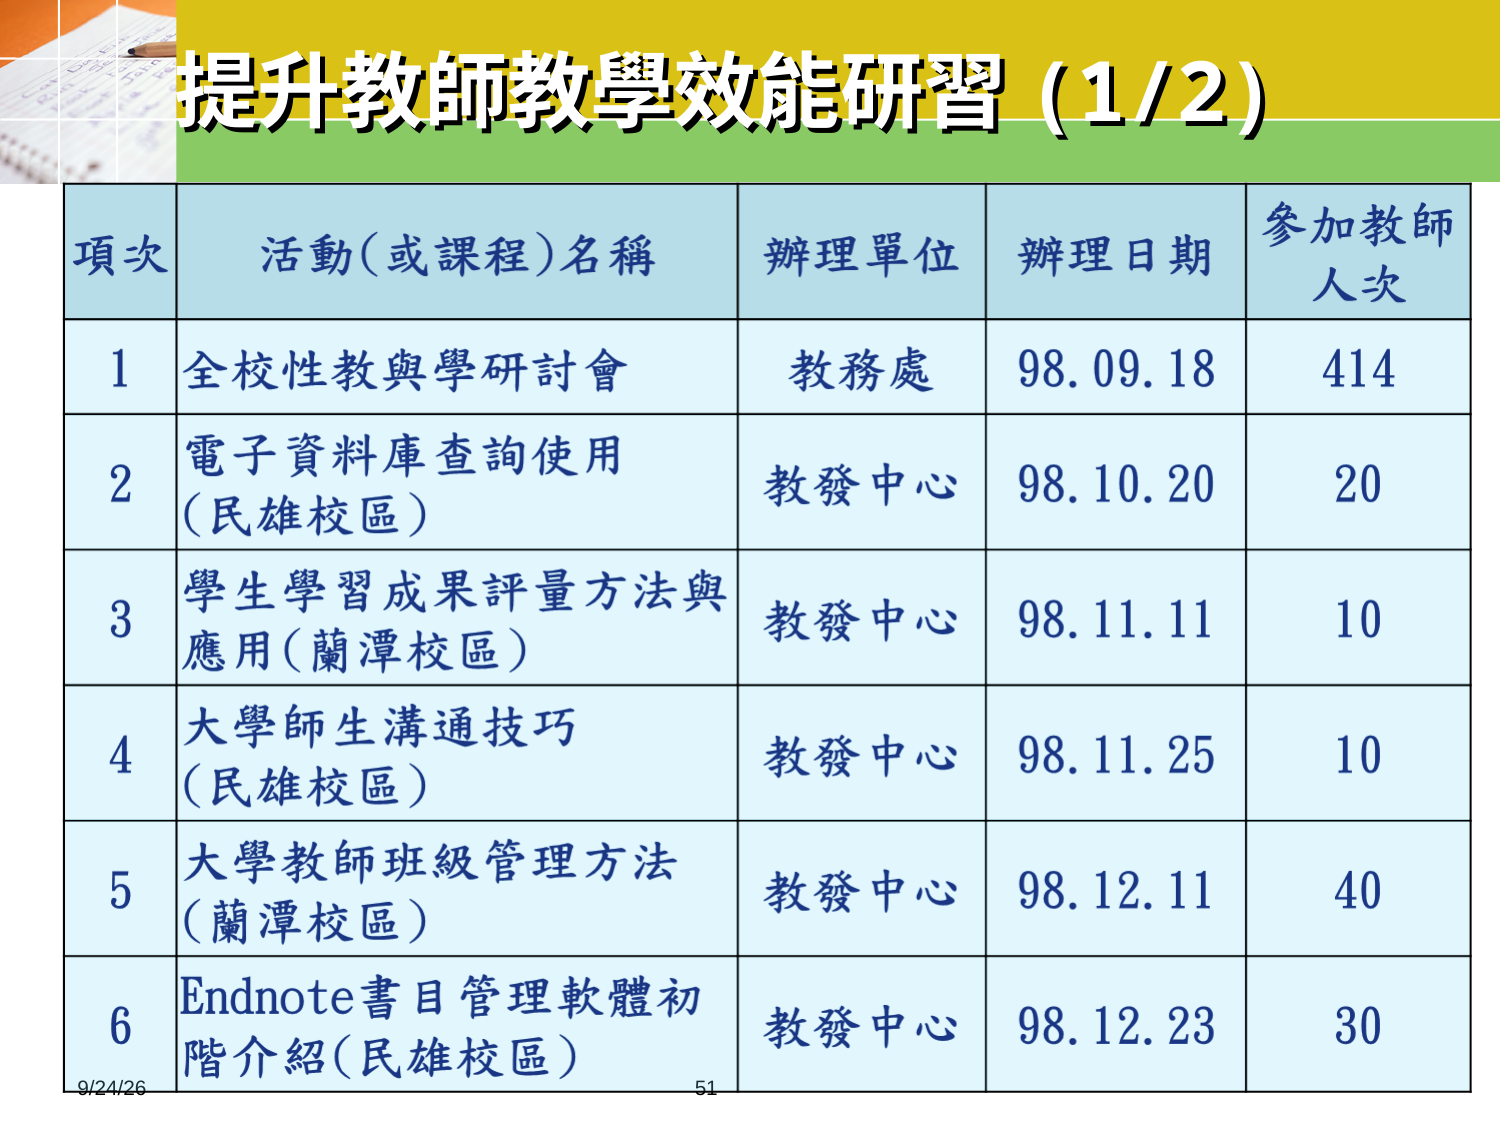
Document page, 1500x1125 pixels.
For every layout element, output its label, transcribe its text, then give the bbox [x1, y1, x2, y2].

title 提升教師教學效能研習(1/2) [159, 31, 1459, 124]
picture [39, 176, 1489, 1115]
